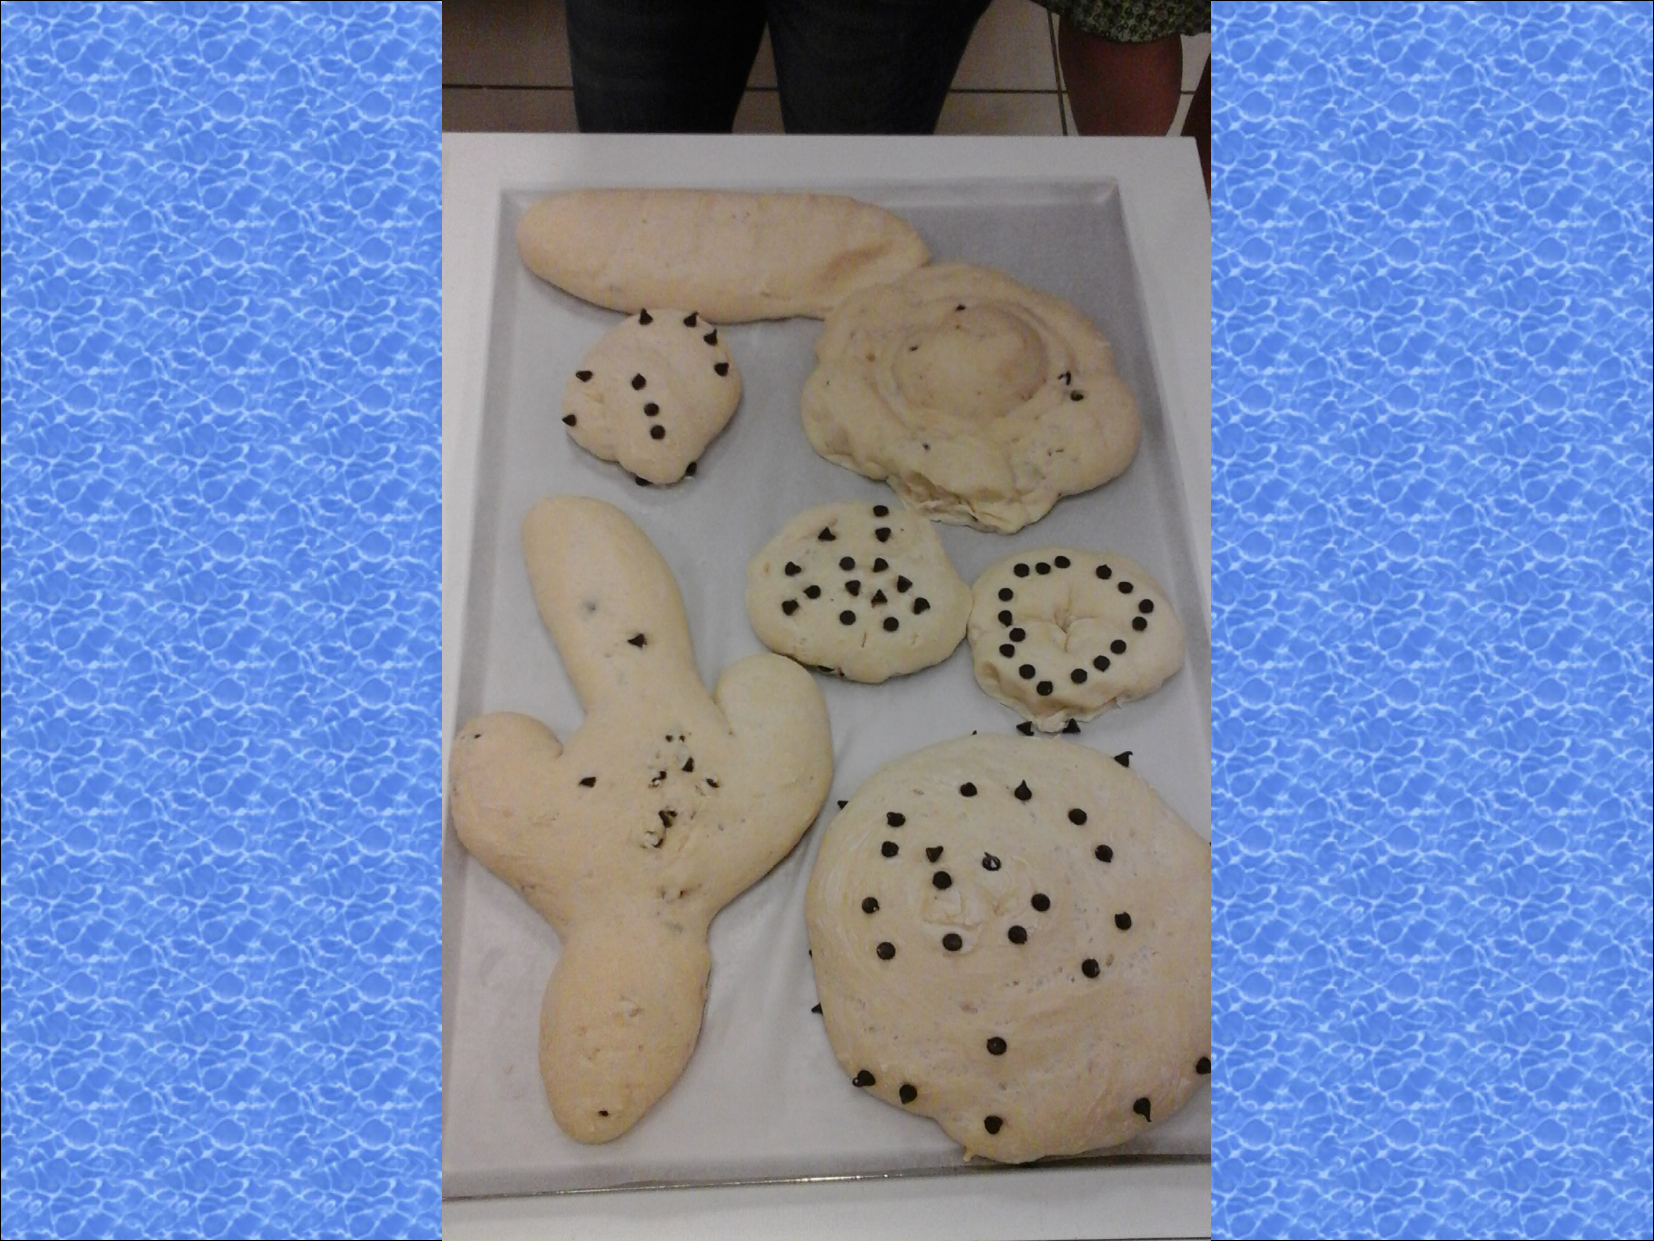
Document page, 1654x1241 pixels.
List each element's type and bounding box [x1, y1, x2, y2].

text_box [1211, 0, 1654, 1241]
picture [442, 0, 1211, 1241]
text_box [0, 0, 442, 1241]
